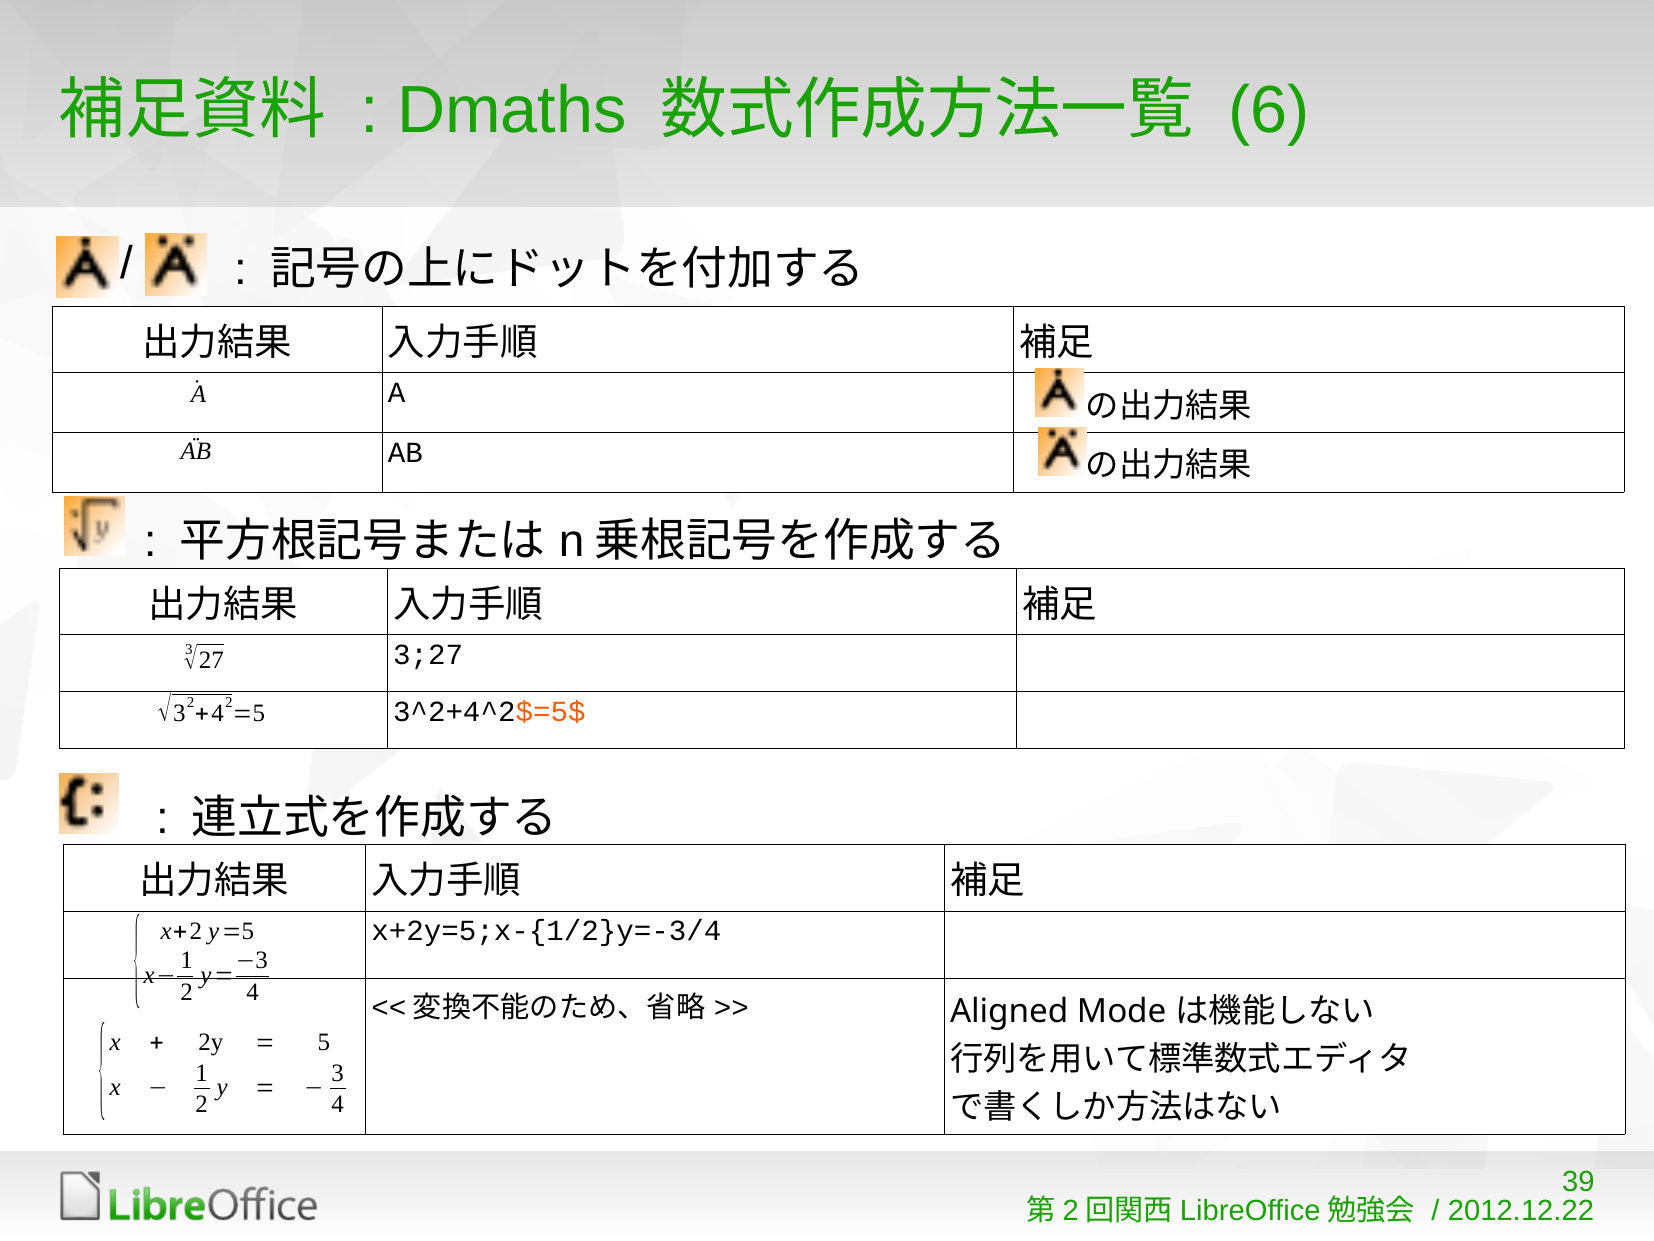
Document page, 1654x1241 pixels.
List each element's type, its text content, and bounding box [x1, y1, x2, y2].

table_cell <<変換不能のため、省略>> [366, 979, 944, 1134]
picture [0, 0, 783, 931]
table_cell [64, 912, 365, 978]
picture [126, 913, 278, 1010]
text_box : 連立式を作成する [128, 773, 555, 840]
table_header 出力結果 [53, 307, 382, 372]
table_header 補足 [1017, 569, 1624, 634]
picture [915, 548, 1654, 1169]
table_header 補足 [945, 845, 1625, 911]
picture [151, 692, 272, 727]
table_cell [60, 692, 387, 748]
table_cell [60, 635, 387, 691]
picture [177, 640, 231, 674]
text_box : 記号の上にドットを付加する [206, 224, 819, 291]
picture [1038, 427, 1087, 476]
picture [41, 1152, 337, 1240]
picture [1035, 368, 1084, 417]
table_header 入力手順 [383, 307, 1013, 372]
table_header 出力結果 [64, 845, 365, 911]
table_cell [53, 373, 382, 432]
table_cell [1017, 692, 1624, 748]
table_cell A [383, 373, 1013, 432]
table_cell 3^2+4^2$=5$ [388, 692, 1016, 748]
table_cell の出力結果 [1014, 373, 1624, 432]
table_cell x+2y=5;x-{1/2}y=-3/4 [366, 912, 944, 978]
text_box : 平方根記号またはn乗根記号を作成する [116, 496, 988, 563]
table_cell Aligned Modeは機能しない 行列を用いて標準数式エディタ で書くしか方法はない [945, 979, 1625, 1134]
table_header 補足 [1014, 307, 1624, 372]
table_cell [64, 979, 365, 1134]
table_cell [53, 433, 382, 492]
table_cell [1017, 635, 1624, 691]
picture [183, 379, 213, 408]
table_header 入力手順 [366, 845, 944, 911]
text_box / [105, 229, 148, 296]
title 補足資料 : Dmaths 数式作成方法一覧 (6) [59, 29, 1595, 178]
picture [172, 437, 219, 466]
table_cell 3;27 [388, 635, 1016, 691]
table_header 出力結果 [60, 569, 387, 634]
picture [92, 1021, 355, 1123]
table_cell [945, 912, 1625, 978]
table_cell の出力結果 [1014, 433, 1624, 492]
table_header 入力手順 [388, 569, 1016, 634]
table_cell AB [383, 433, 1013, 492]
